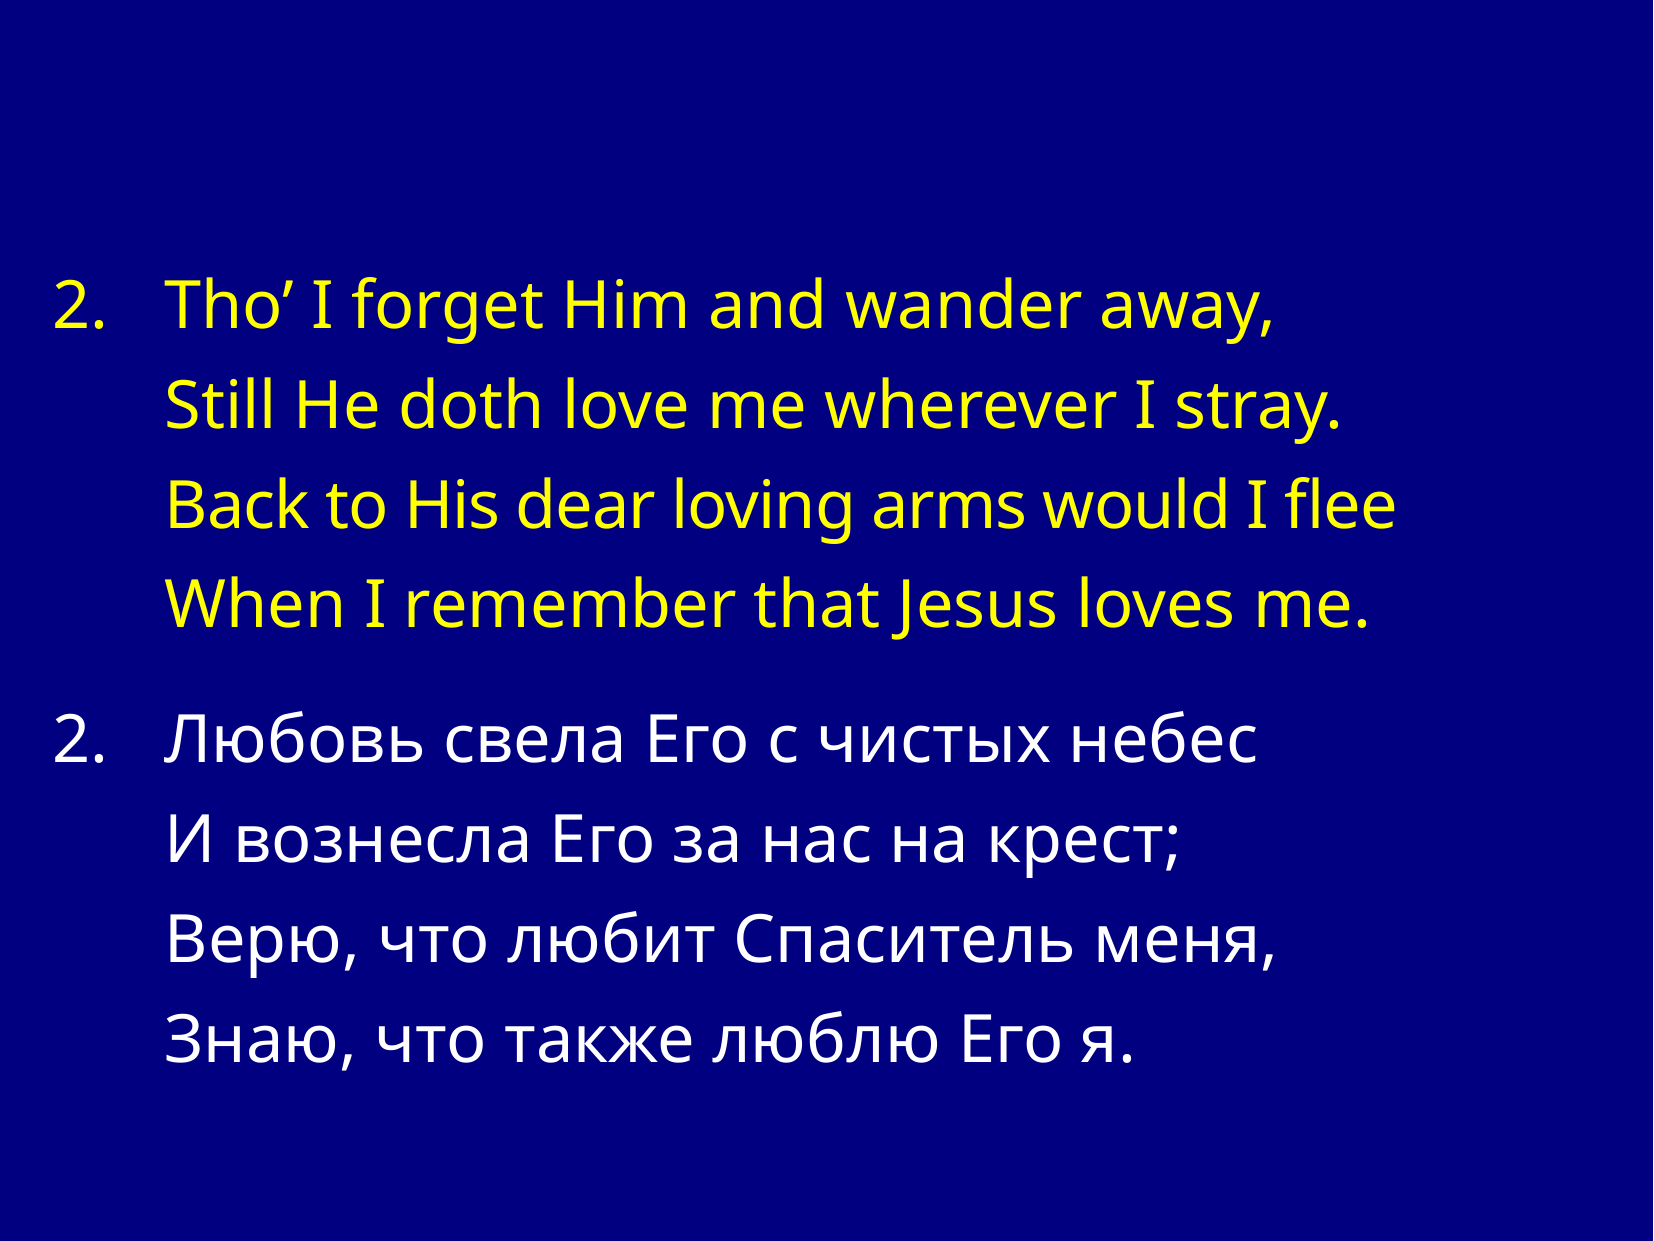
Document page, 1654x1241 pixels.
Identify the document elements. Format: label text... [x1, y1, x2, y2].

text_box 2. Любовь свела Его с чистых небес И вознесла Его за нас на крест; Верю, что любит Спаситель меня, Знаю, что также люблю Его я. [37, 675, 1576, 1163]
text_box 2. Tho’ I forget Him and wander away, Still He doth love me wherever I stray. Back to His dear loving arms would I flee When I remember that Jesus loves me. [37, 150, 1653, 638]
